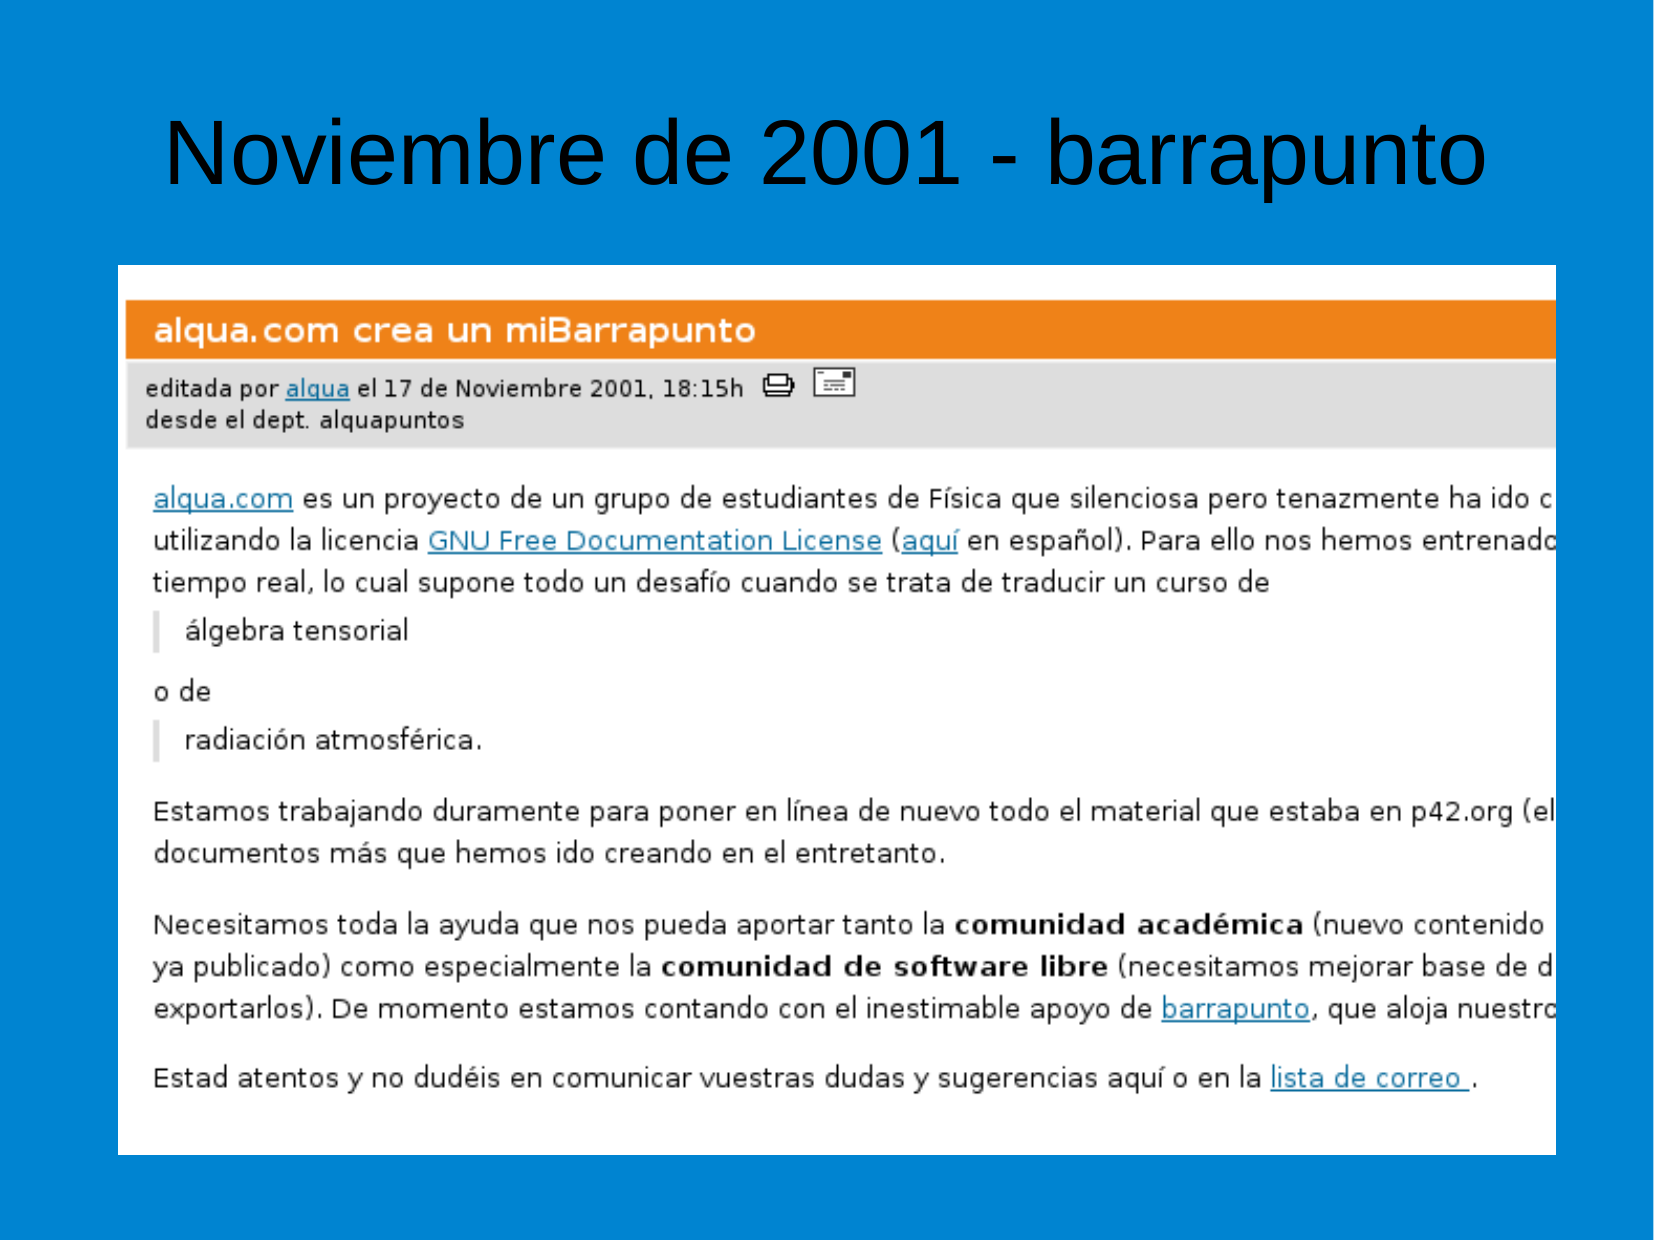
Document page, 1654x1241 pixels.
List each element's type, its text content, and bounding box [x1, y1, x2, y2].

title Noviembre de 2001 - barrapunto [82, 49, 1571, 257]
picture [118, 265, 1556, 1155]
